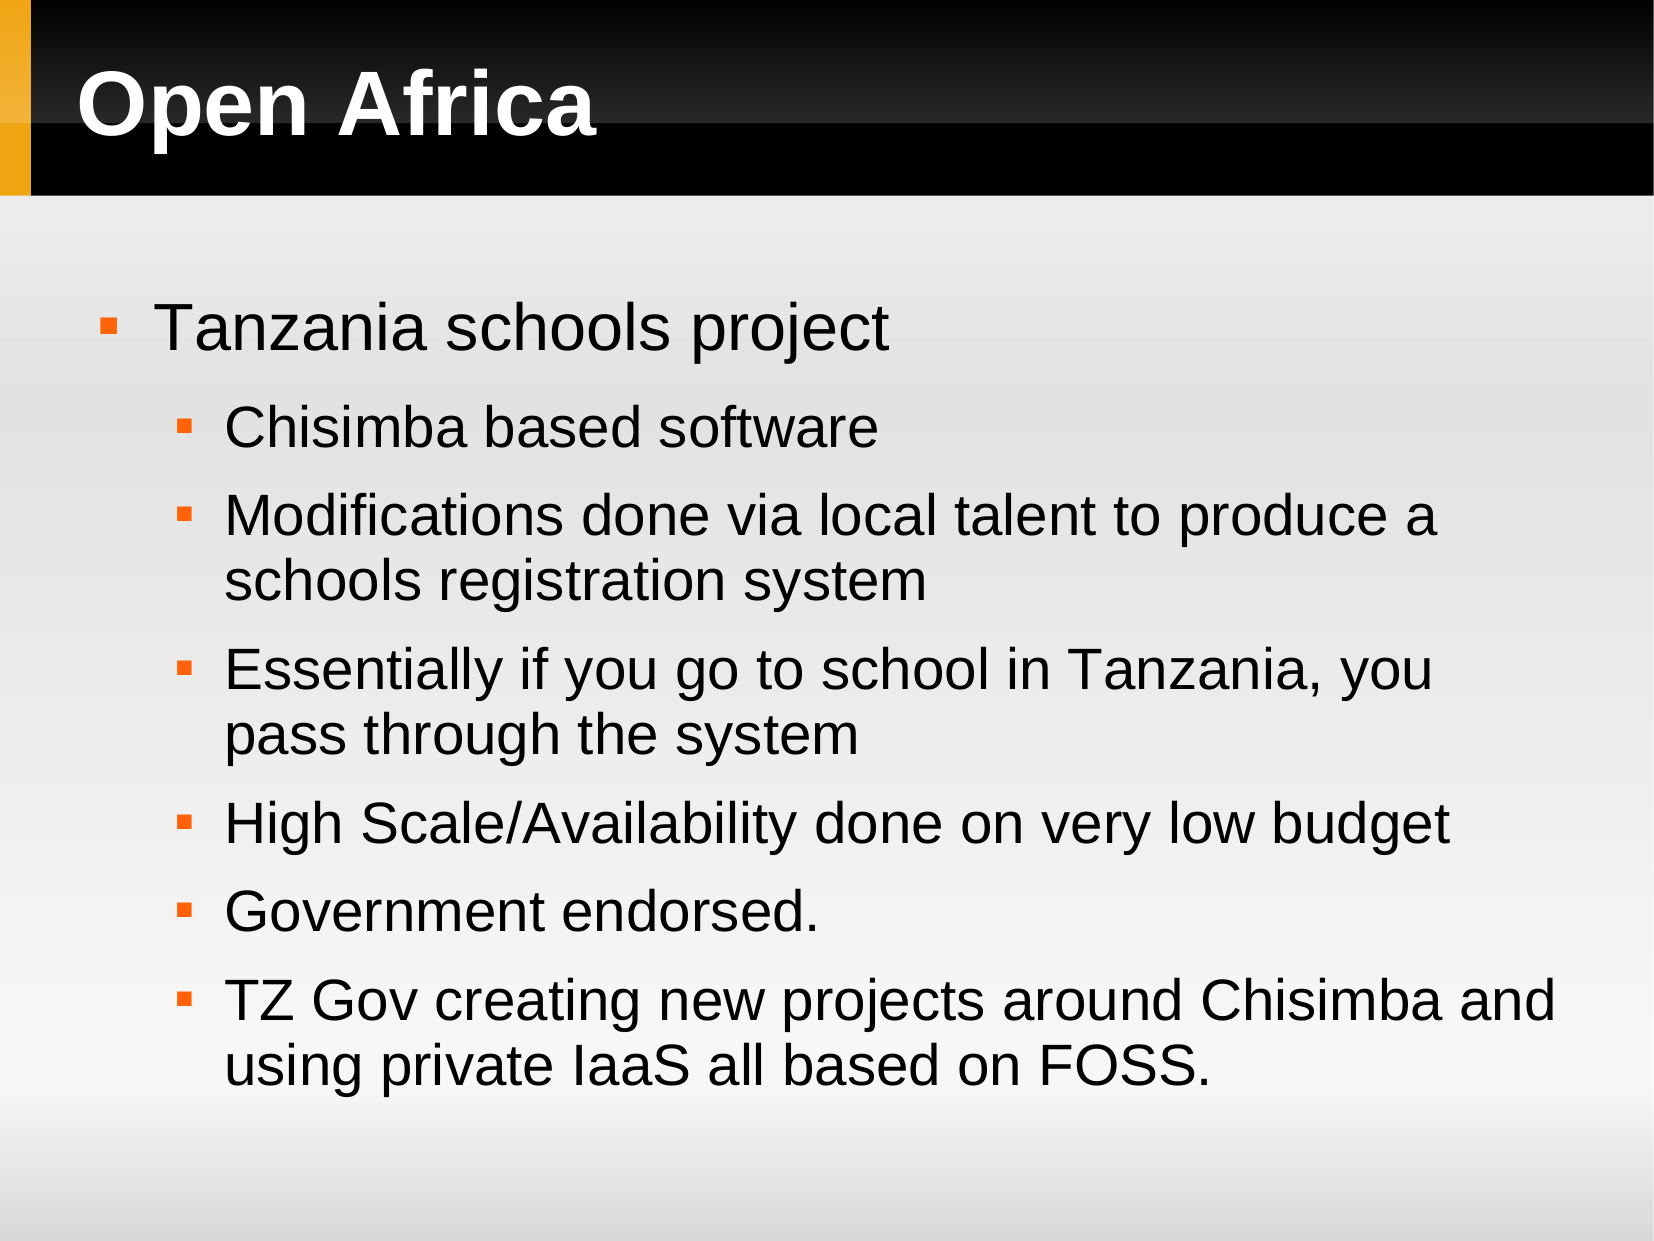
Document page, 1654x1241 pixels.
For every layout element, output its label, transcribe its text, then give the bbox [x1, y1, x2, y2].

title Open Africa [76, 0, 1565, 208]
list Tanzania schools project Chisimba based software Modifications done via local talent to produce a schools registration system Essentially if you go to school in Tanzania, you pass through the system High Scale/Availability done on very low budget Government endorsed. TZ Gov creating new projects around Chisimba and using private IaaS all based on FOSS. [82, 290, 1571, 1109]
picture [0, 0, 1654, 1241]
